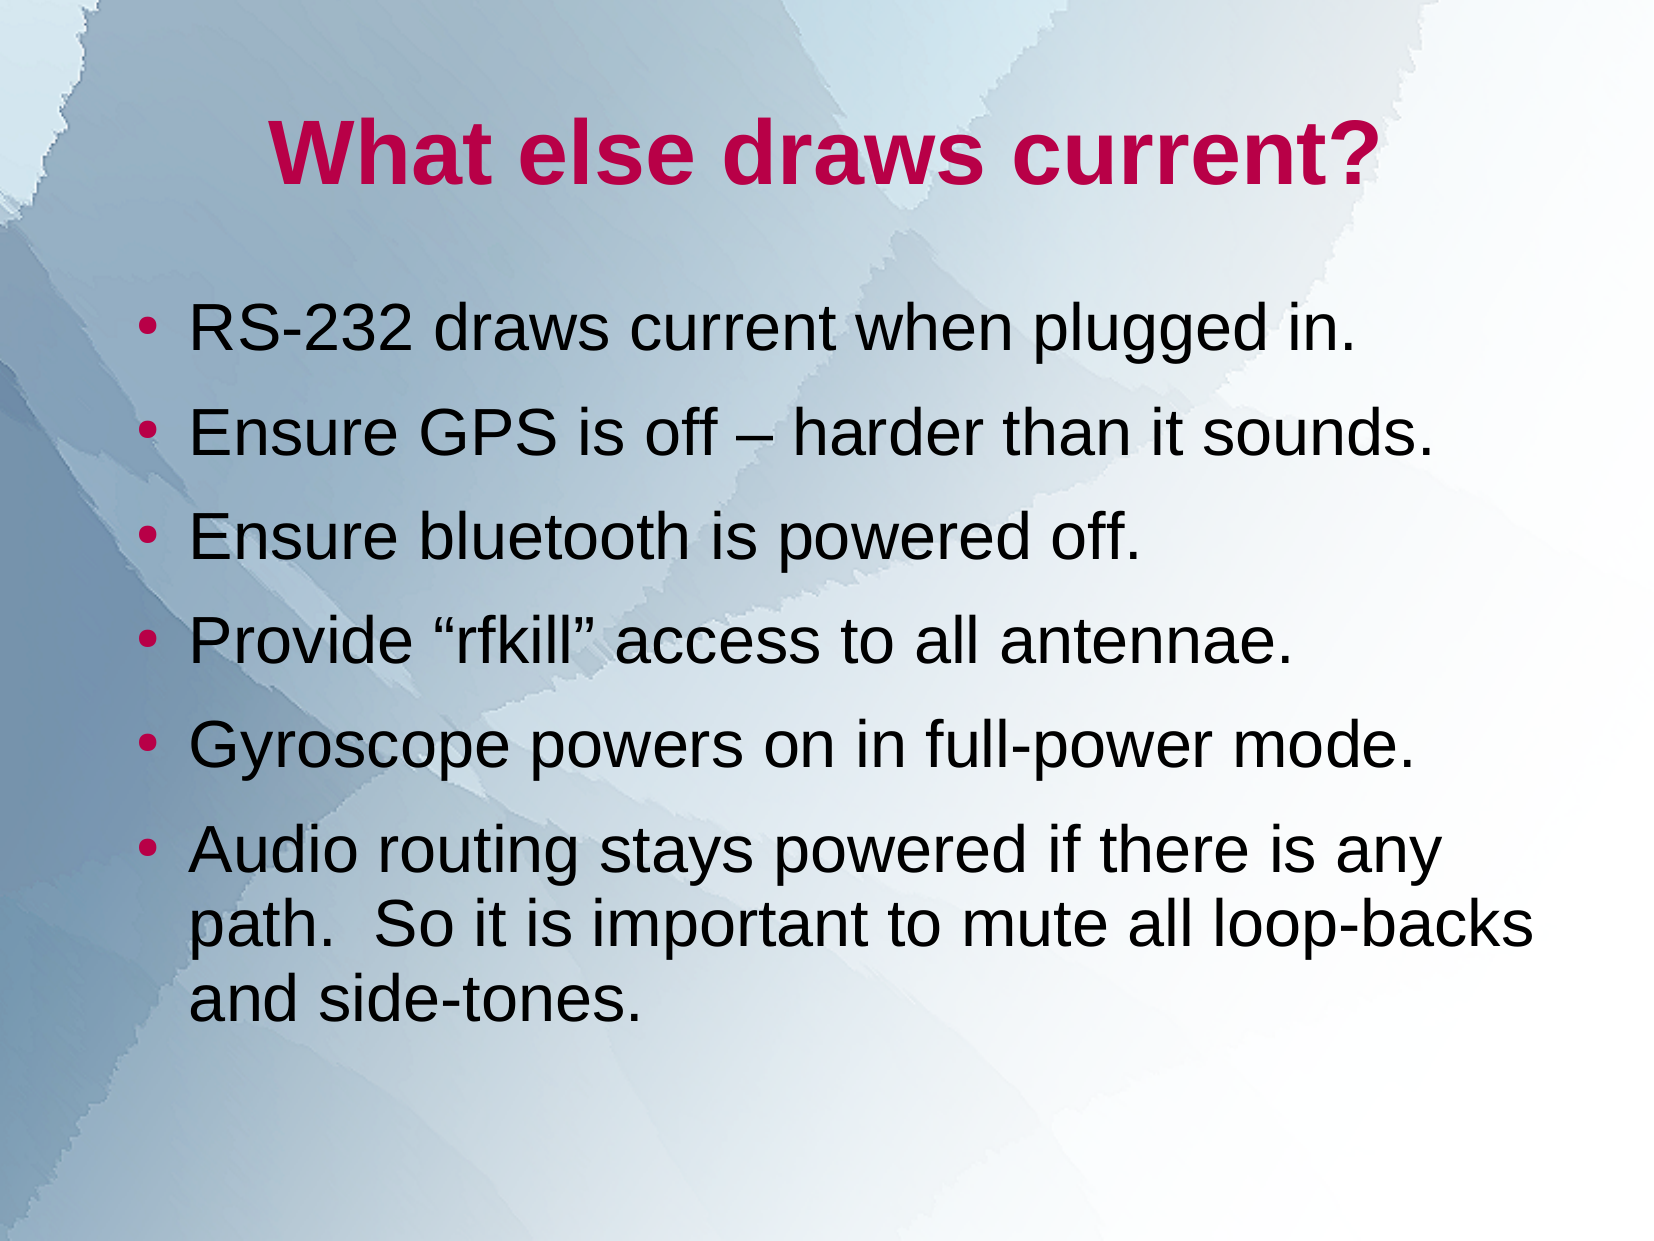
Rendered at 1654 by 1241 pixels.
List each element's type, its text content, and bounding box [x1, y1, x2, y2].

list RS-232 draws current when plugged in. Ensure GPS is off – harder than it sounds. Ensure bluetooth is powered off. Provide “rfkill” access to all antennae. Gyroscope powers on in full-power mode. Audio routing stays powered if there is any path. So it is important to mute all loop-backs and side-tones. [118, 290, 1571, 1216]
picture [0, 0, 1654, 1241]
title What else draws current? [82, 49, 1571, 257]
